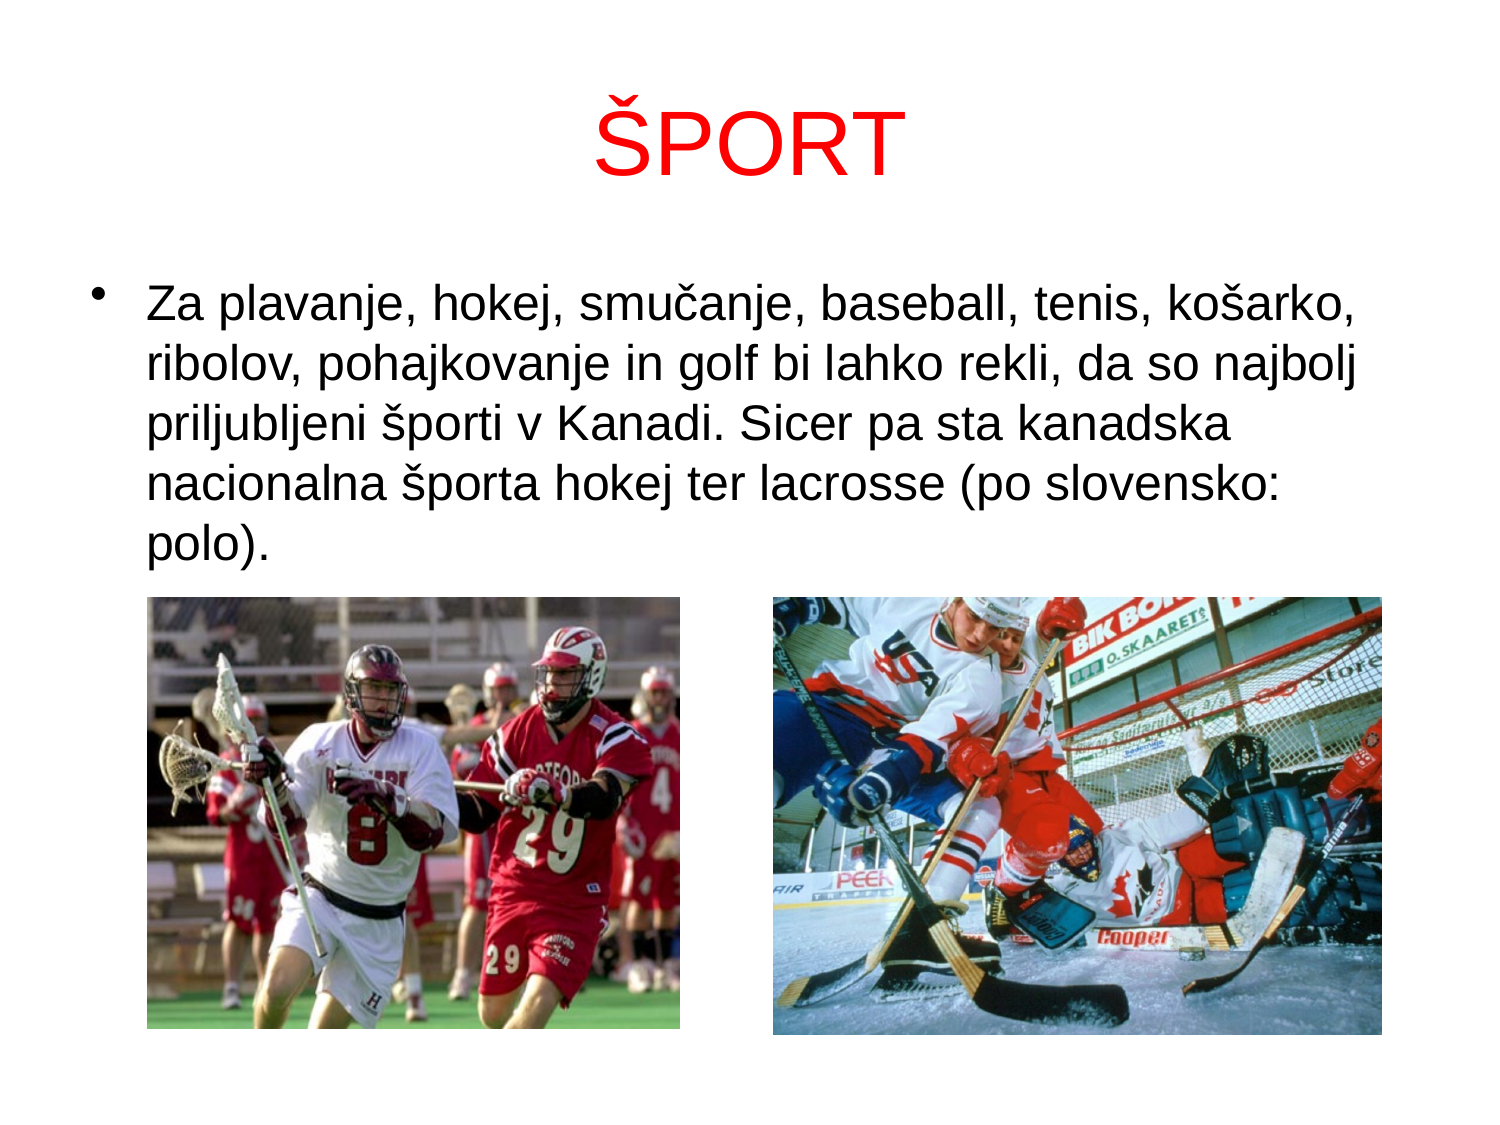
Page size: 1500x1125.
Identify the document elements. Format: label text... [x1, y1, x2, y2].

list Za plavanje, hokej, smučanje, baseball, tenis, košarko, ribolov, pohajkovanje in golf bi lahko rekli, da so najbolj priljubljeni športi v Kanadi. Sicer pa sta kanadska nacionalna športa hokej ter lacrosse (po slovensko: polo). [75, 262, 1425, 1005]
picture [147, 597, 680, 1029]
picture [773, 597, 1382, 1035]
title ŠPORT [75, 45, 1425, 233]
